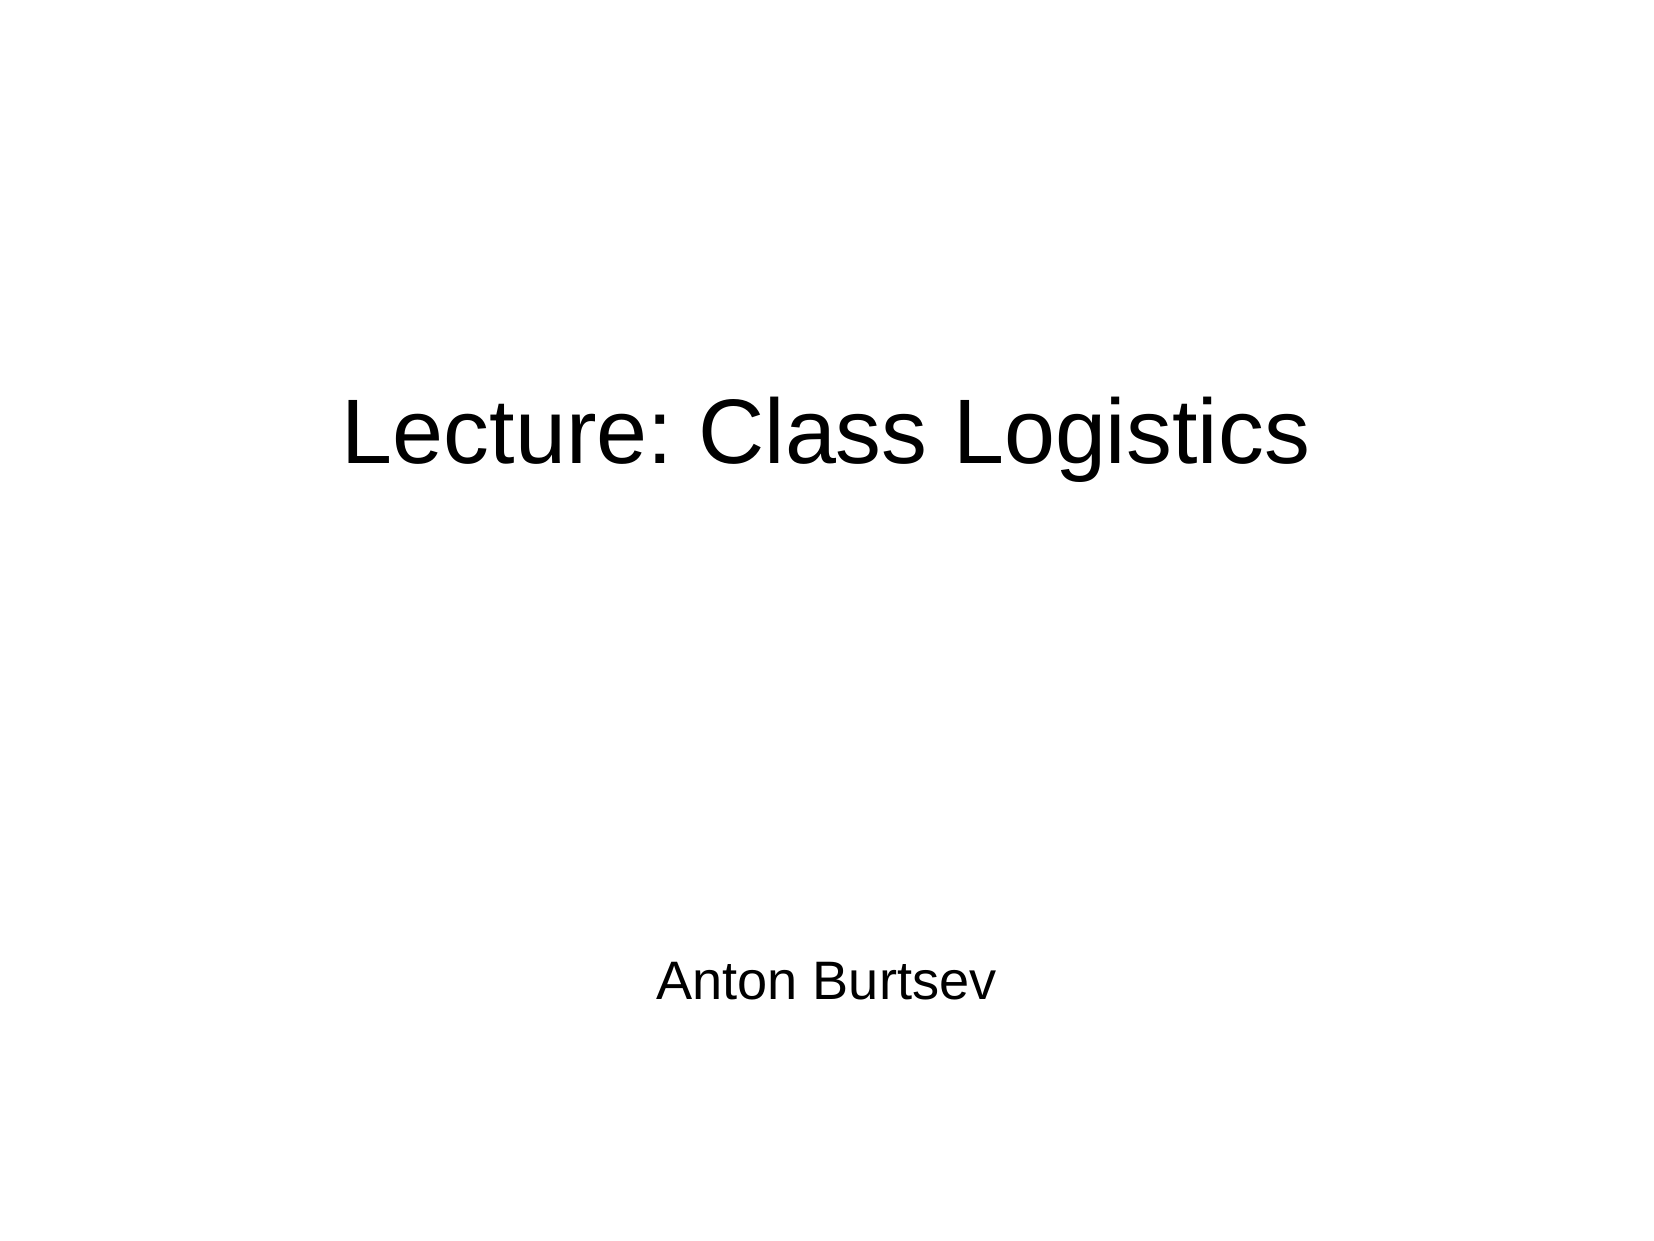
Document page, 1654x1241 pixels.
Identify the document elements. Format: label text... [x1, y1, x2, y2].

subtitle Anton Burtsev [82, 637, 1571, 1109]
title Lecture: Class Logistics [82, 113, 1571, 637]
